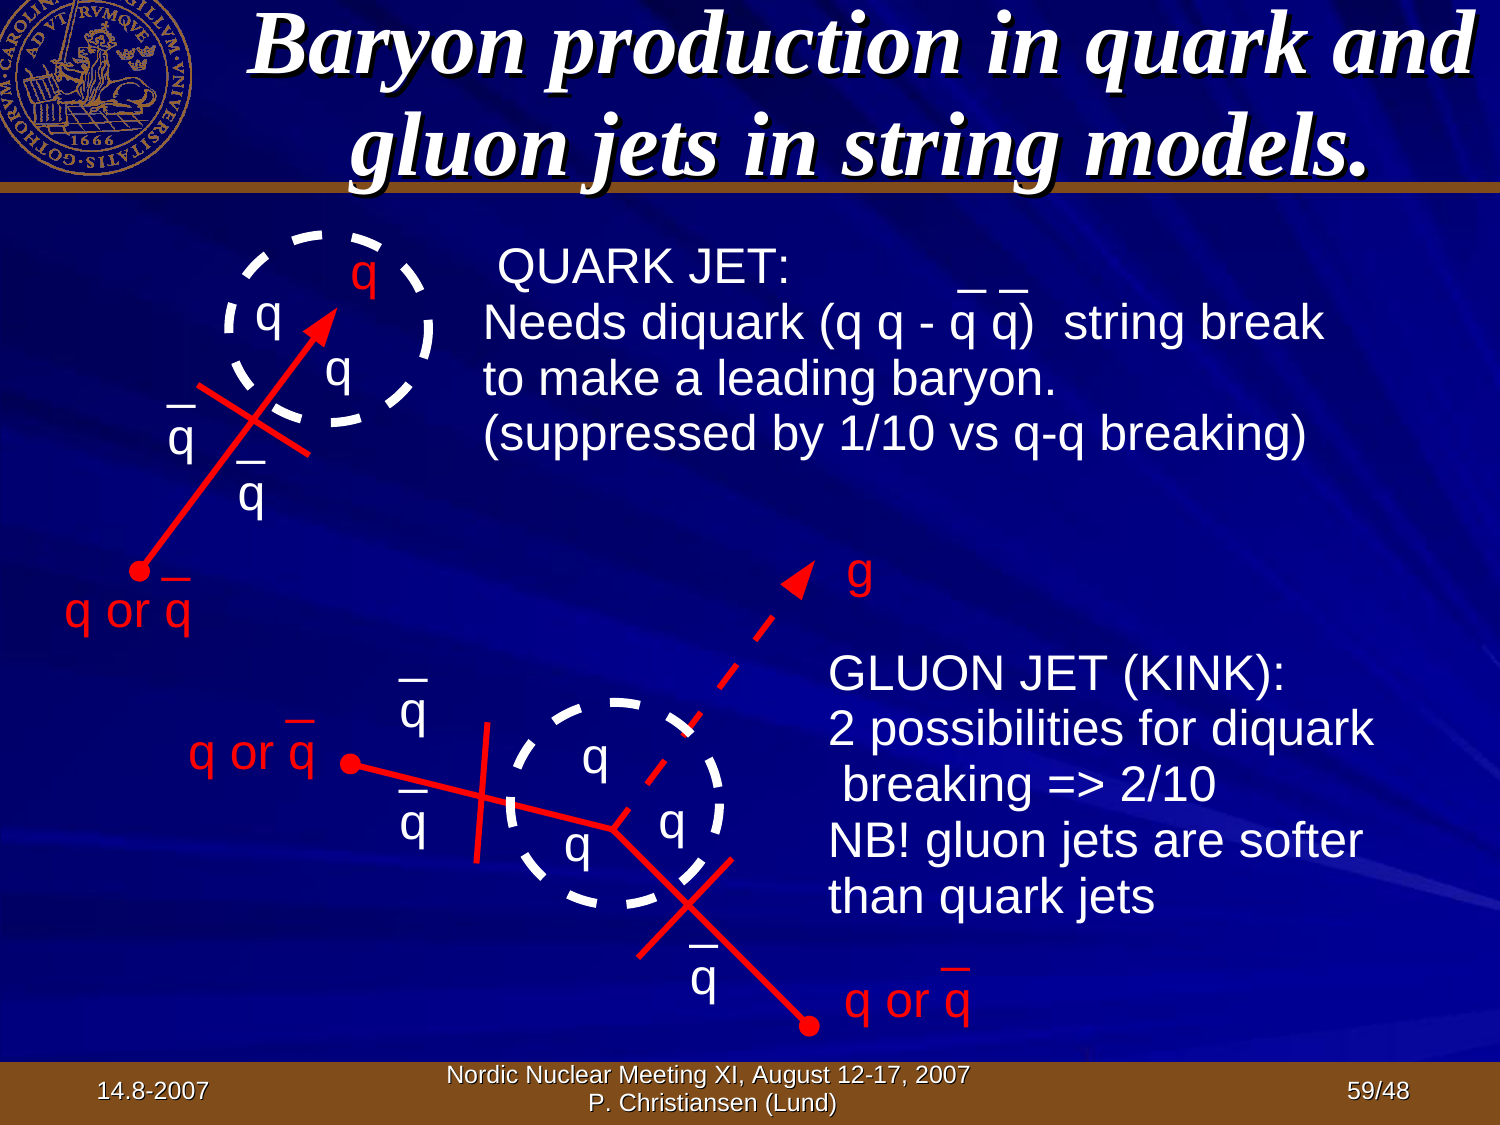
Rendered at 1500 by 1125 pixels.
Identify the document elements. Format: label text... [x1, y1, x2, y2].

text_box _ q or q [49, 519, 207, 646]
text_box _ q _ q [384, 619, 472, 858]
text_box q [549, 809, 607, 880]
text_box QUARK JET: _ _ Needs diquark (q q - q q) string break to make a leading baryon. (suppressed by 1/10 vs q-q breaking) [468, 230, 1355, 469]
picture [0, 0, 225, 182]
text_box GLUON JET (KINK): 2 possibilities for diquark breaking => 2/10 NB! gluon jets are softer than quark jets [813, 637, 1443, 932]
picture [1, 193, 1500, 1062]
text_box g [831, 535, 889, 606]
text_box _ q or q [173, 660, 332, 788]
text_box q [566, 720, 625, 792]
text_box q [335, 236, 394, 308]
text_box _q [675, 886, 730, 1013]
text_box q q [239, 277, 368, 404]
text_box q [643, 785, 701, 857]
title Baryon production in quark and gluon jets in string models. [225, 0, 1500, 196]
text_box _ q or q [828, 908, 987, 1036]
text_box _ q _ q [152, 346, 283, 529]
